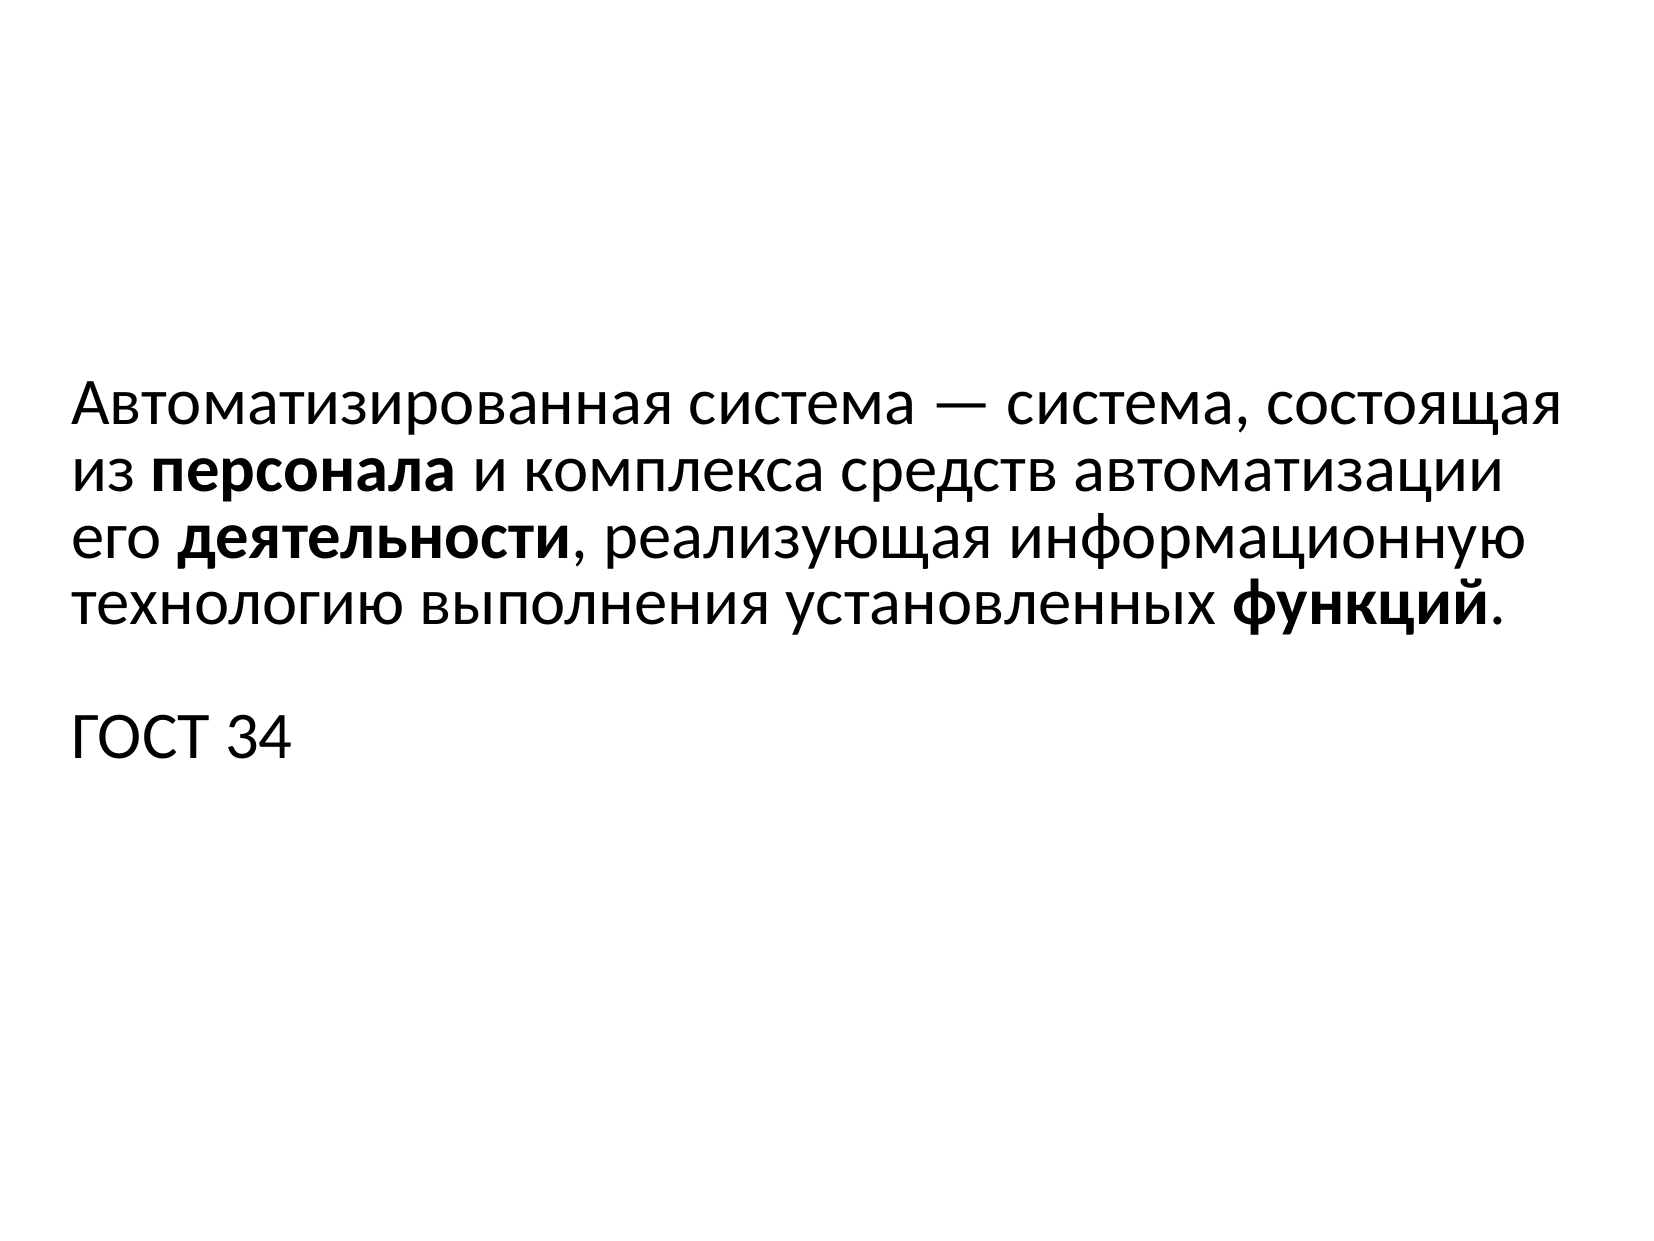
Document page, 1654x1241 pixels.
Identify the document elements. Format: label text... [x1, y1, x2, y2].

text_box Автоматизированная система — система, состоящая из персонала и комплекса средств автоматизации его деятельности, реализующая информационную технологию выполнения установленных функций. ГОСТ 34 [56, 367, 1605, 783]
